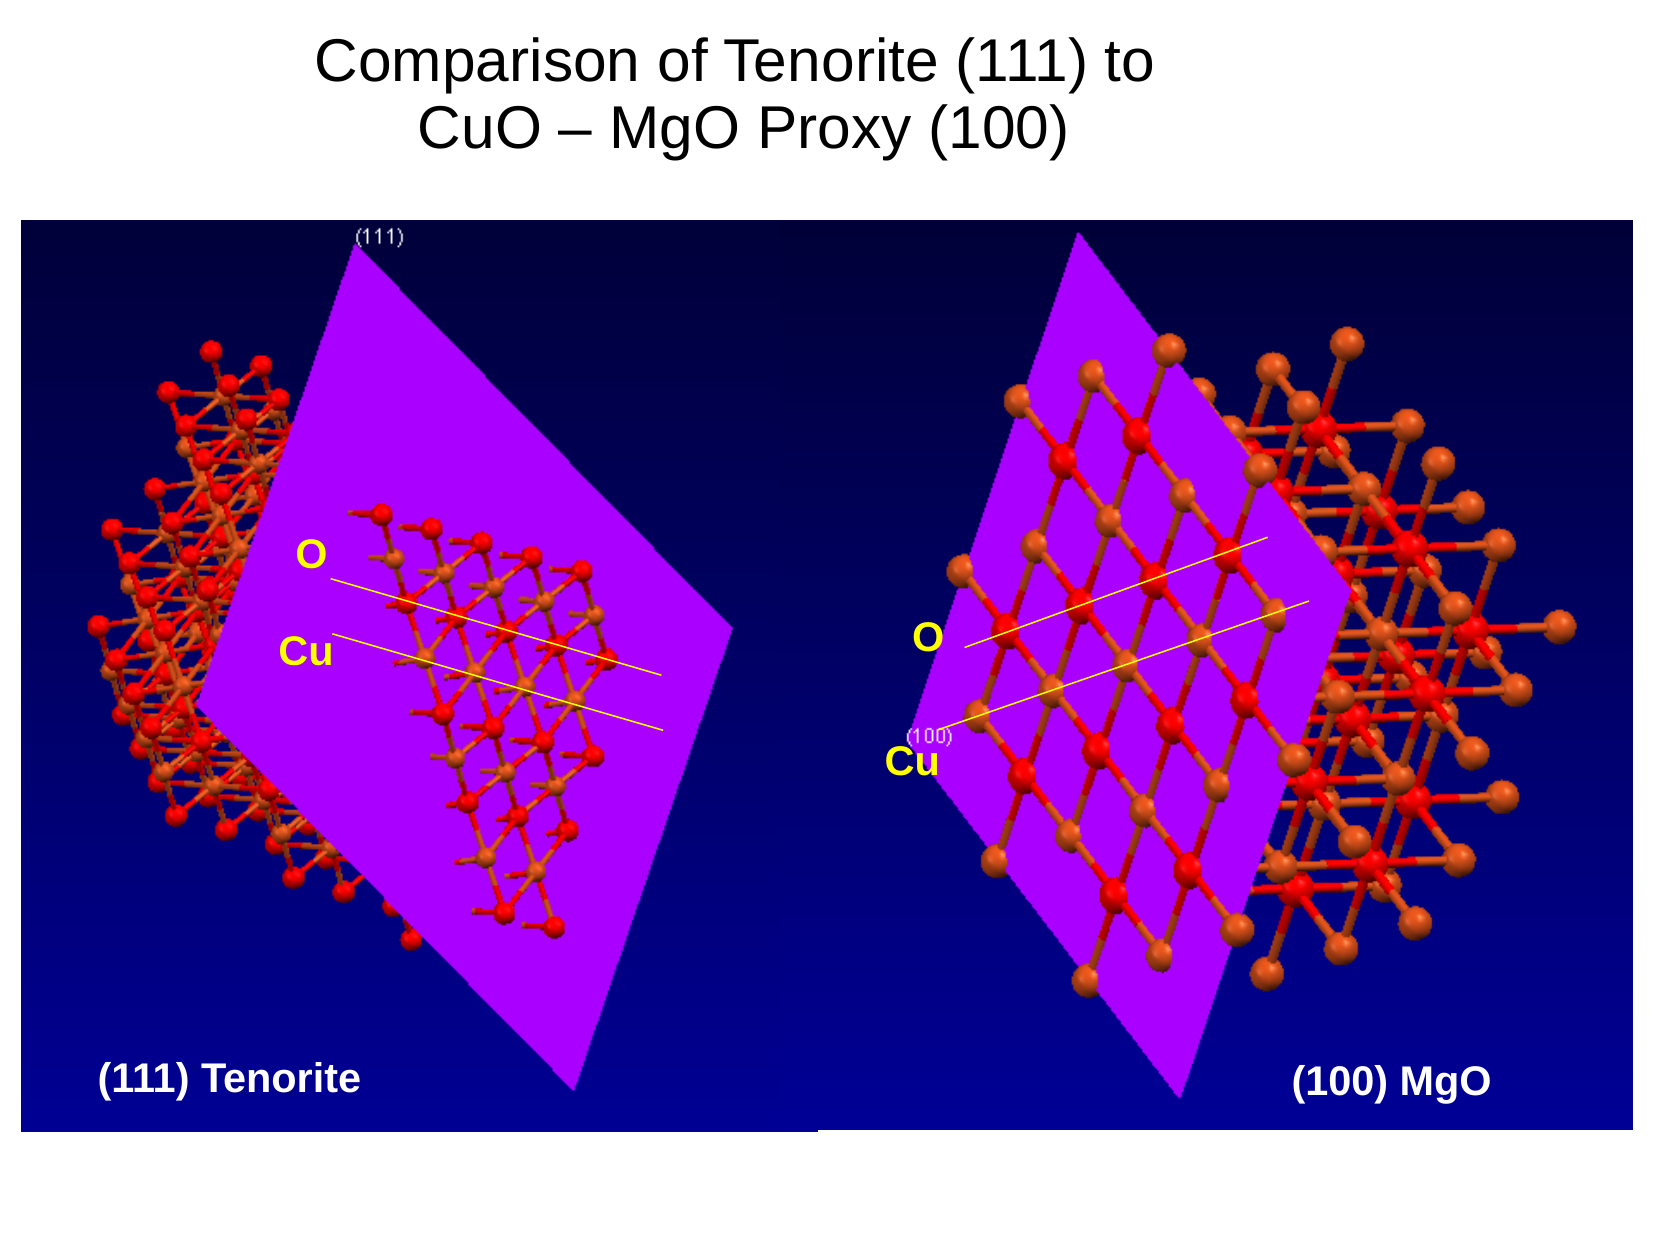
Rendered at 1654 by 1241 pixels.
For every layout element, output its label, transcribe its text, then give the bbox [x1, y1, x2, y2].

text_box Cu [869, 730, 955, 792]
text_box (100) MgO [1212, 1049, 1571, 1112]
picture [21, 220, 1633, 1132]
text_box (111) Tenorite [82, 1047, 441, 1109]
text_box Cu [263, 620, 349, 682]
title Comparison of Tenorite (111) to CuO – MgO Proxy (100) [0, 5, 1489, 182]
text_box O [897, 606, 960, 668]
text_box O [280, 523, 343, 586]
